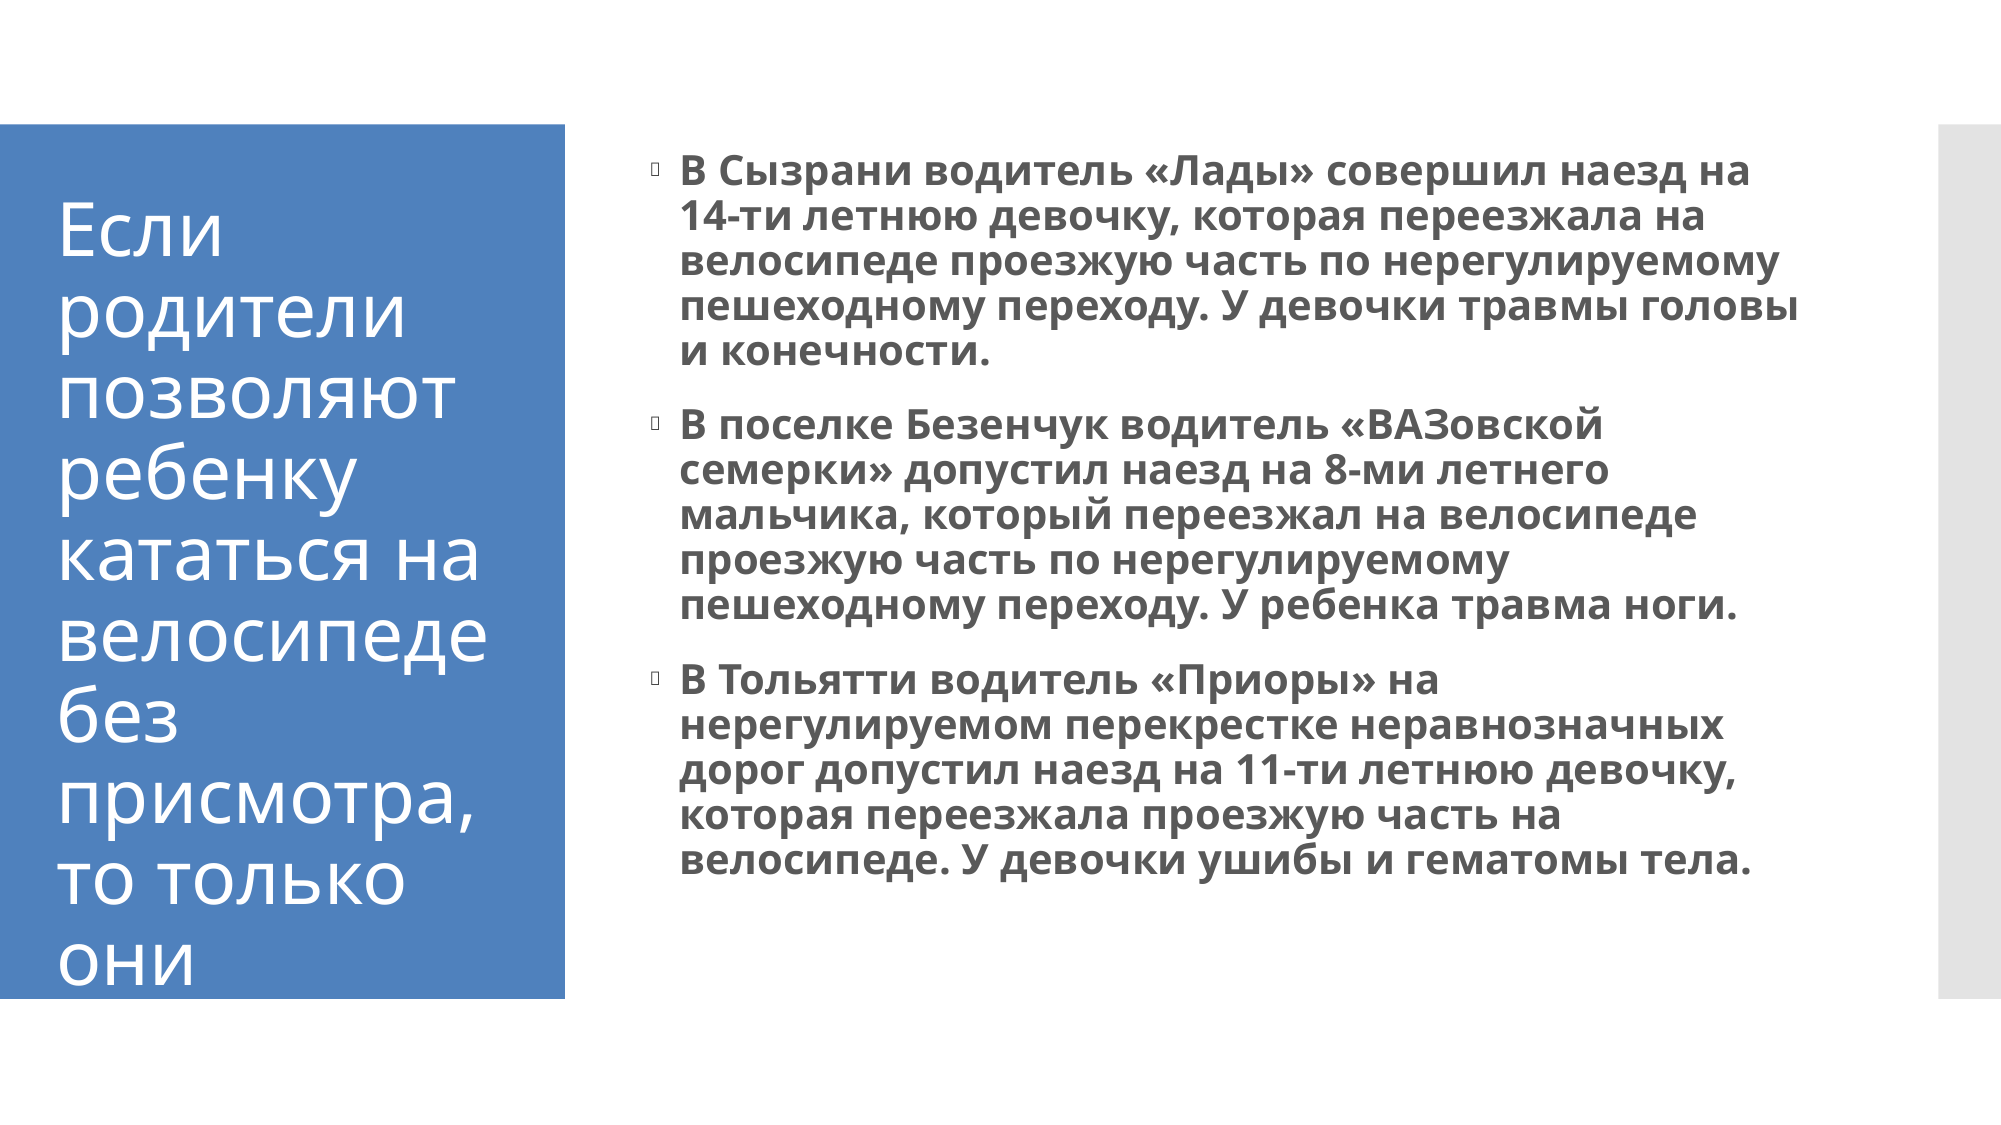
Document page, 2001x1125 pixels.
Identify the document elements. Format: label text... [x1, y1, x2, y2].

list В Сызрани водитель «Лады» совершил наезд на 14-ти летнюю девочку, которая переезжала на велосипеде проезжую часть по нерегулируемому пешеходному переходу. У девочки травмы головы и конечности. В поселке Безенчук водитель «ВАЗовской семерки» допустил наезд на 8-ми летнего мальчика, который переезжал на велосипеде проезжую часть по нерегулируемому пешеходному переходу. У ребенка травма ноги. В Тольятти водитель «Приоры» на нерегулируемом перекрестке неравнозначных дорог допустил наезд на 11-ти летнюю девочку, которая переезжала проезжую часть на велосипеде. У девочки ушибы и гематомы тела. [634, 141, 1835, 982]
title Если родители позволяют ребенку кататься на велосипеде без присмотра, то только они ответственны за выезд на проезжую часть! [41, 184, 525, 940]
